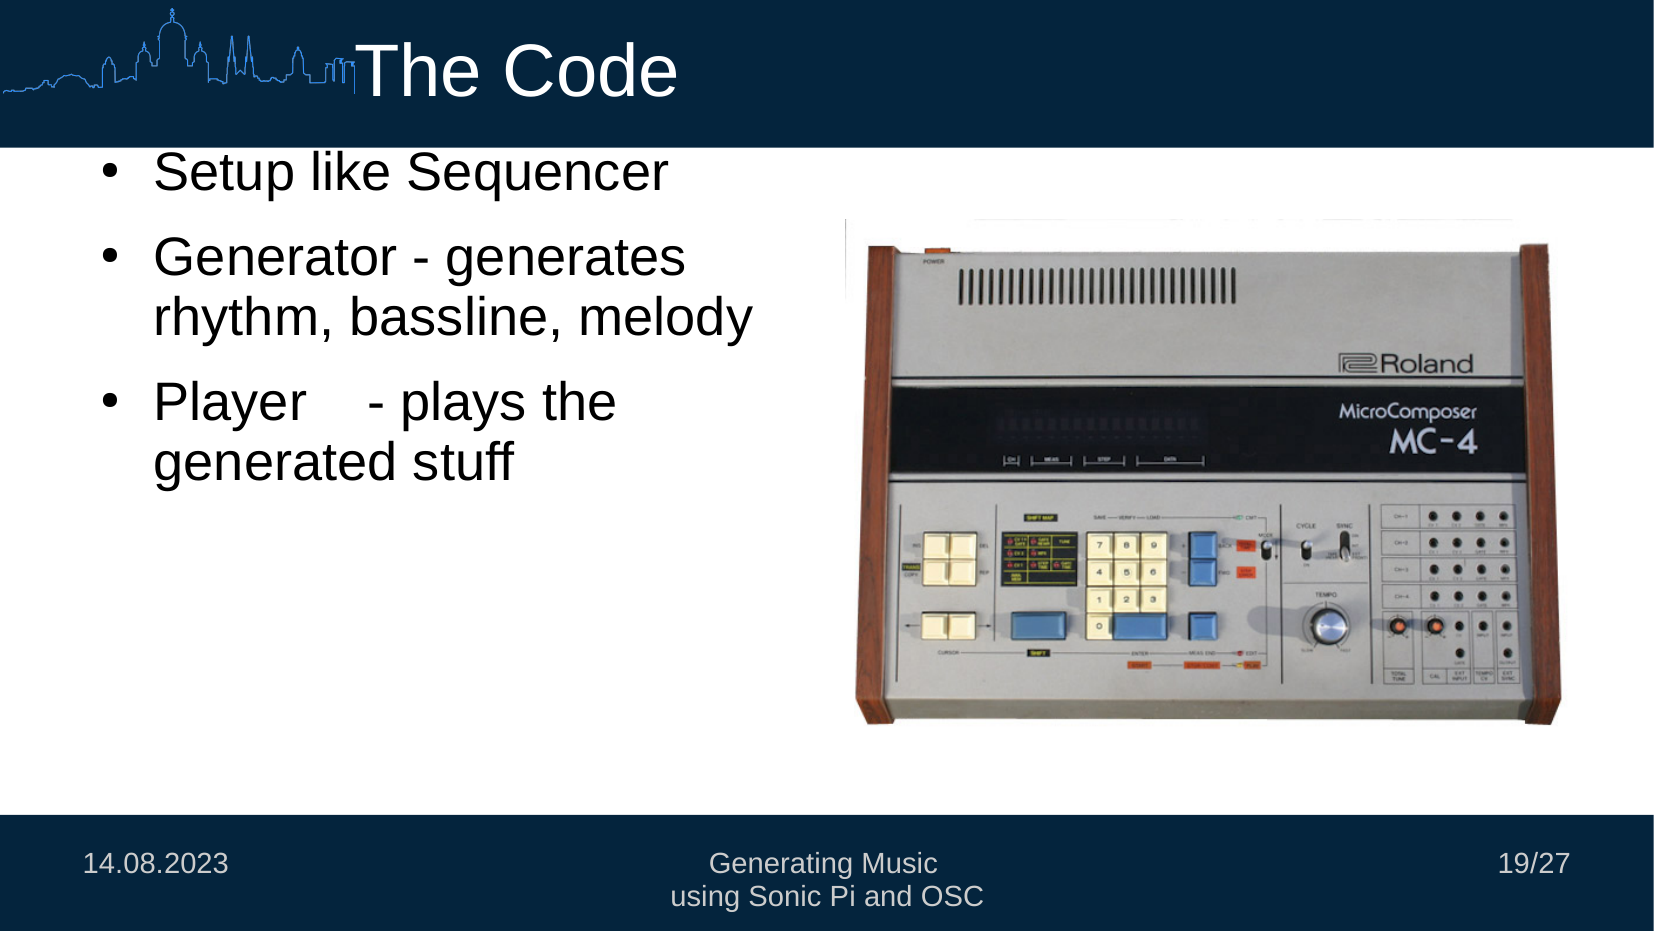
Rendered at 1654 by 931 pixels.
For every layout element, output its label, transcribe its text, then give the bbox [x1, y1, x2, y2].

title The Code [354, 5, 1654, 136]
picture [845, 219, 1572, 738]
picture [3, 8, 354, 94]
list Setup like Sequencer Generator - generates rhythm, bassline, melody Player - plays the generated stuff [82, 141, 809, 815]
